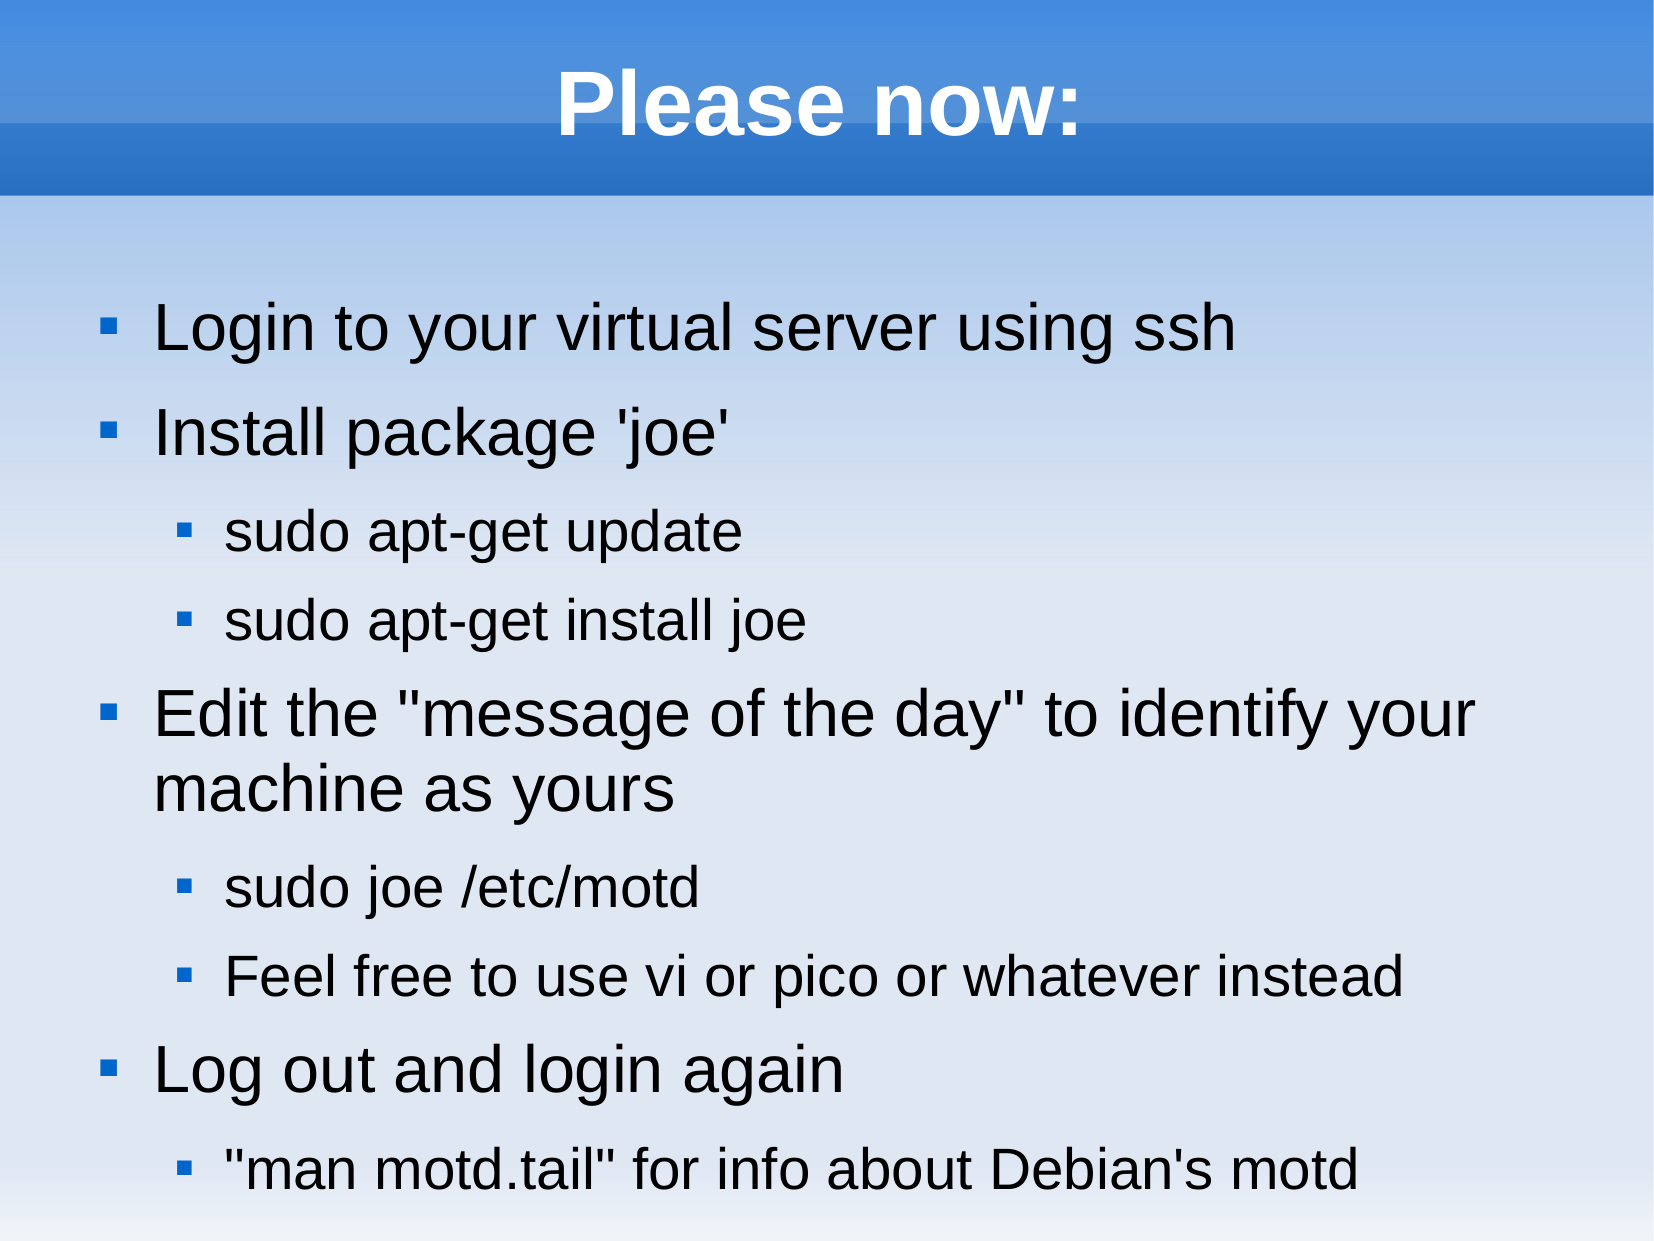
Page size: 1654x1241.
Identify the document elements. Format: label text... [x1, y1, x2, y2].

list Login to your virtual server using ssh Install package 'joe' sudo apt-get update sudo apt-get install joe Edit the "message of the day" to identify your machine as yours sudo joe /etc/motd Feel free to use vi or pico or whatever instead Log out and login again "man motd.tail" for info about Debian's motd [82, 290, 1571, 1202]
title Please now: [76, 7, 1565, 200]
picture [0, 0, 1654, 1241]
